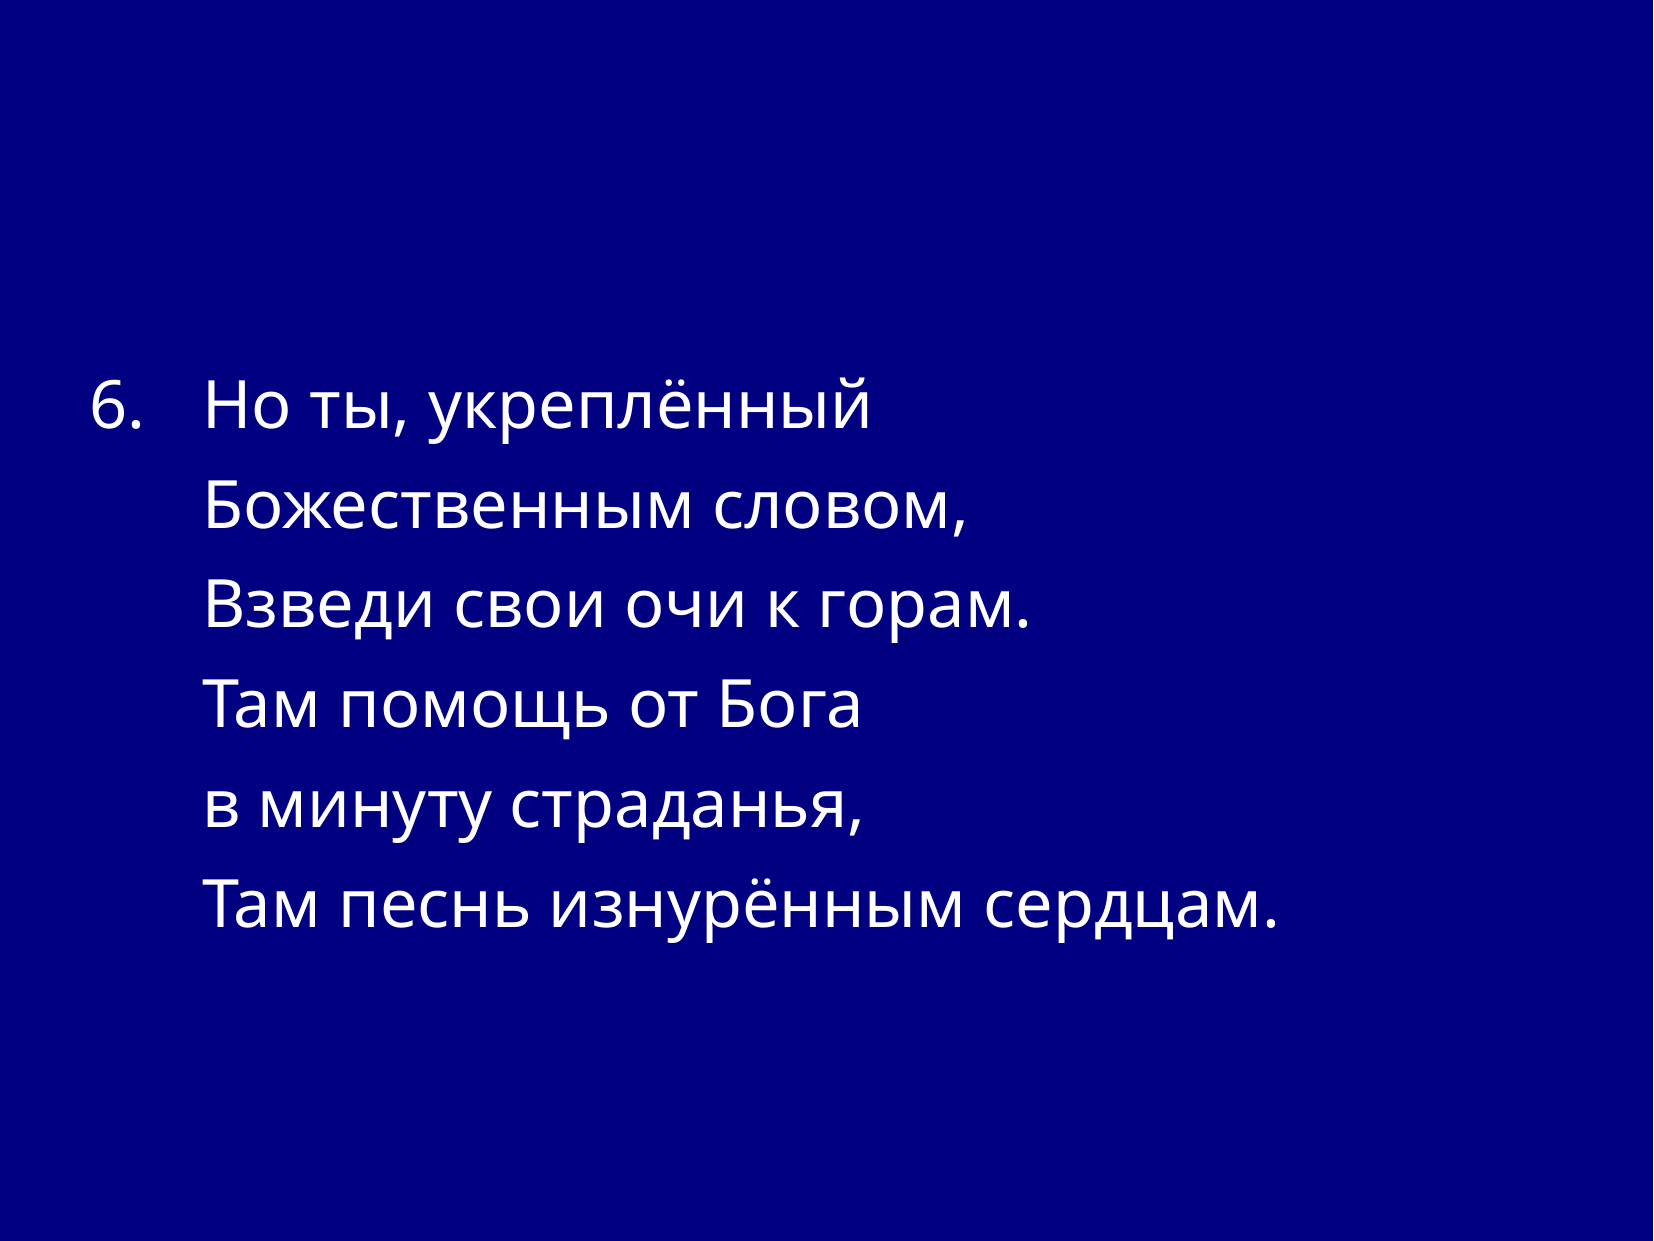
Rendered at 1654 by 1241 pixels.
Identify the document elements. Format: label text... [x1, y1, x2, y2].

text_box 6. Но ты, укреплённый Божественным словом, Взведи свои очи к горам. Там помощь от Бога в минуту страданья, Там песнь изнурённым сердцам. [75, 150, 1576, 1163]
